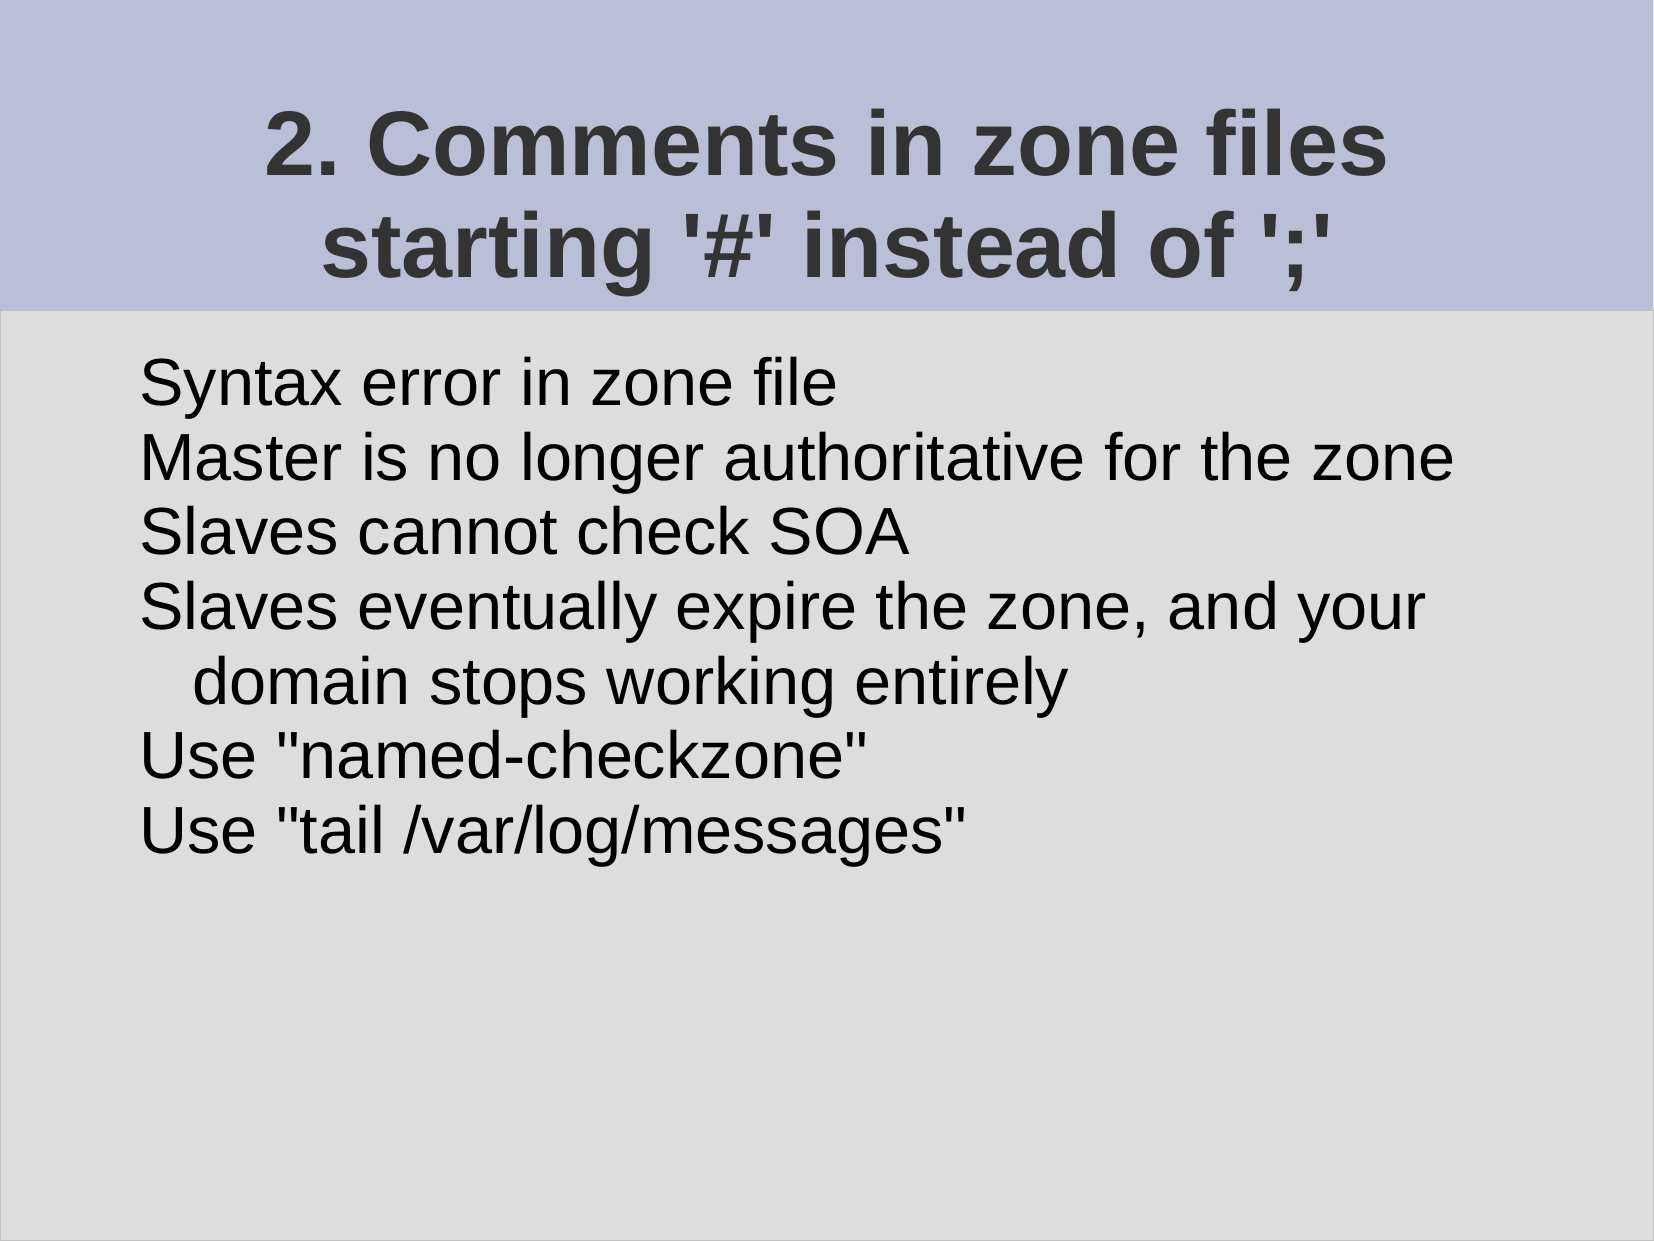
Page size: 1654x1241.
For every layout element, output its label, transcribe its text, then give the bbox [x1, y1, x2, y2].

list Syntax error in zone file Master is no longer authoritative for the zone Slaves cannot check SOA Slaves eventually expire the zone, and your domain stops working entirely Use "named-checkzone" Use "tail /var/log/messages" [121, 344, 1534, 1127]
title 2. Comments in zone files starting '#' instead of ';' [121, 91, 1534, 299]
